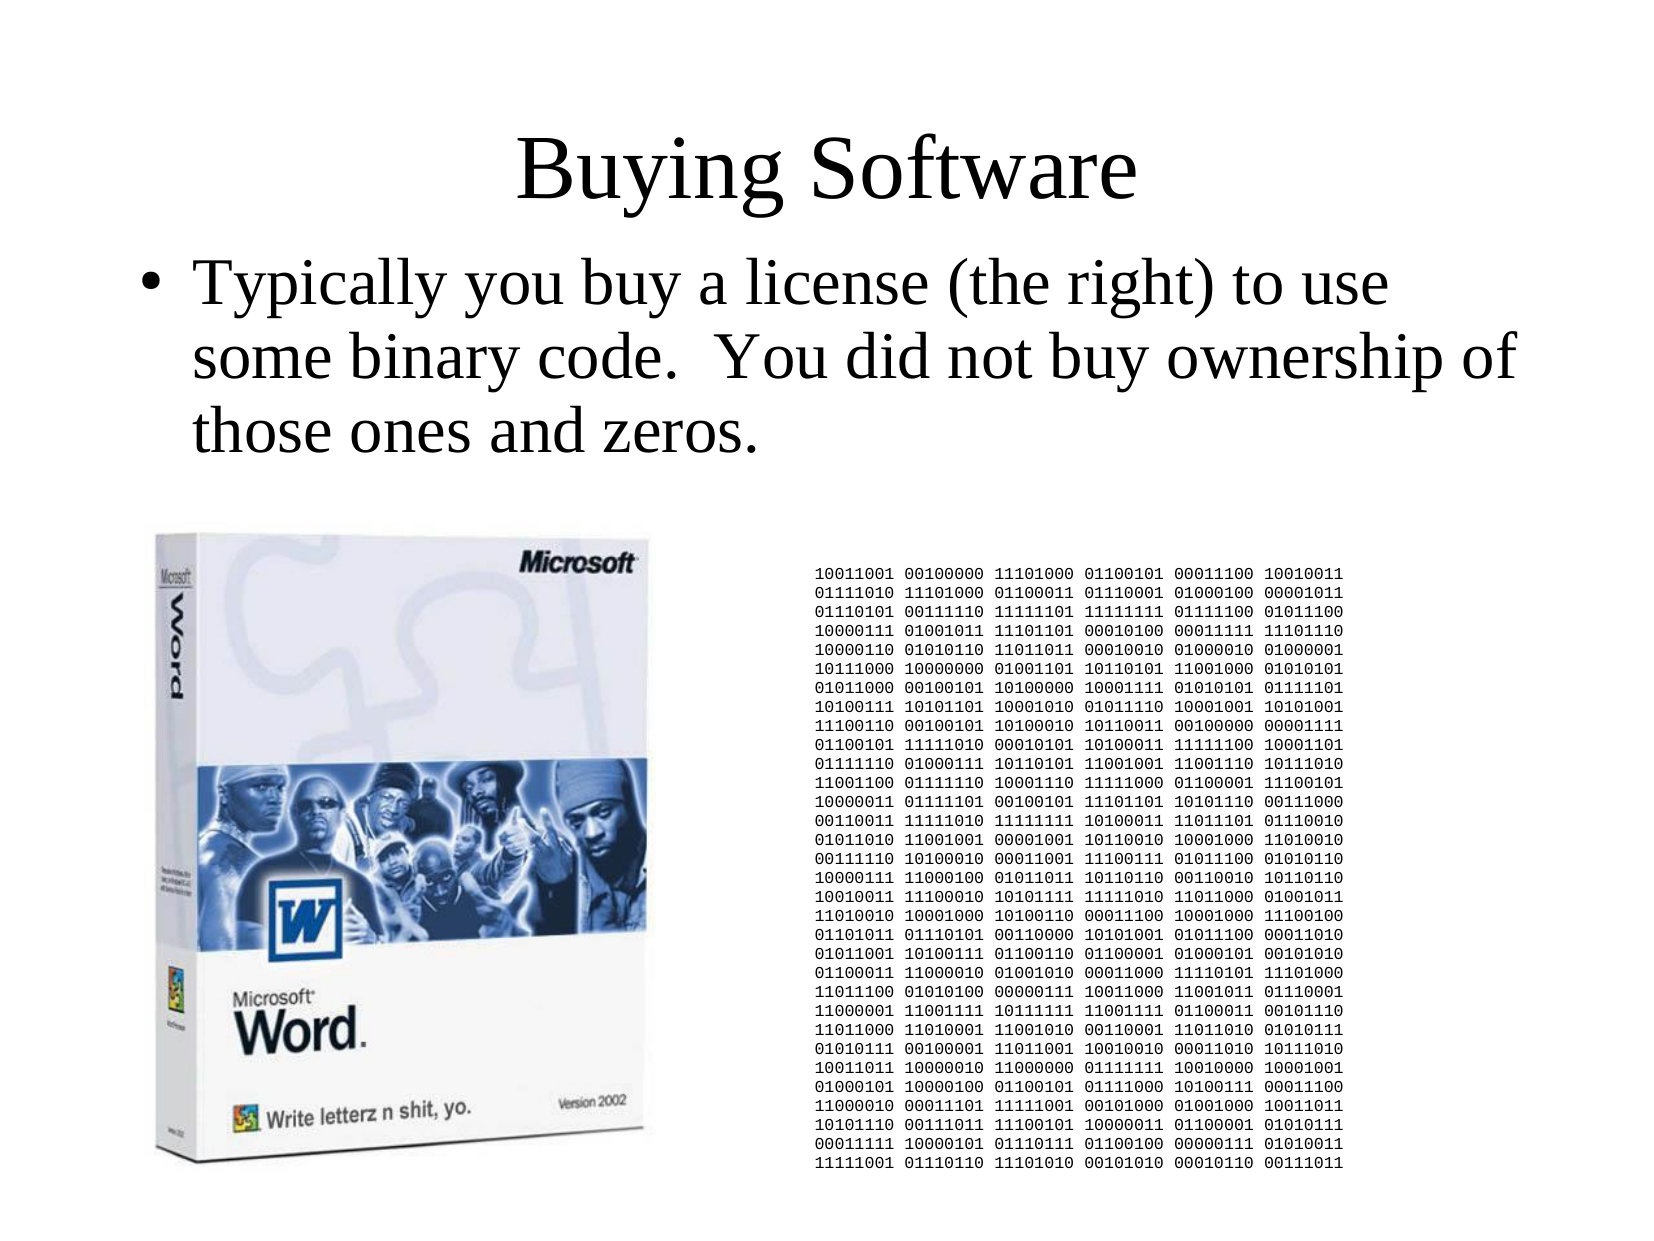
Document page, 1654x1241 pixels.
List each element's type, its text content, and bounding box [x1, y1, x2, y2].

list Typically you buy a license (the right) to use some binary code. You did not buy ownership of those ones and zeros. [121, 245, 1534, 1127]
picture [144, 522, 656, 1172]
title Buying Software [121, 102, 1534, 232]
text_box 10011001 00100000 11101000 01100101 00011100 10010011 01111010 11101000 01100011 01110001 01000100 00001011 01110101 00111110 11111101 11111111 01111100 01011100 10000111 01001011 11101101 00010100 00011111 11101110 10000110 01010110 11011011 00010010 01000010 01000001 10111000 10000000 01001101 10110101 11001000 01010101 01011000 00100101 10100000 10001111 01010101 01111101 10100111 10101101 10001010 01011110 10001001 10101001 11100110 00100101 10100010 10110011 00100000 00001111 01100101 11111010 00010101 10100011 11111100 10001101 01111110 01000111 10110101 11001001 11001110 10111010 11001100 01111110 10001110 11111000 01100001 11100101 10000011 01111101 00100101 11101101 10101110 00111000 00110011 11111010 11111111 10100011 11011101 01110010 01011010 11001001 00001001 10110010 10001000 11010010 00111110 10100010 00011001 11100111 01011100 01010110 10000111 11000100 01011011 10110110 00110010 10110110 10010011 11100010 10101111 11111010 11011000 01001011 11010010 10001000 10100110 00011100 10001000 11100100 01101011 01110101 00110000 10101001 01011100 00011010 01011001 10100111 01100110 01100001 01000101 00101010 01100011 11000010 01001010 00011000 11110101 11101000 11011100 01010100 00000111 10011000 11001011 01110001 11000001 11001111 10111111 11001111 01100011 00101110 11011000 11010001 11001010 00110001 11011010 01010111 01010111 00100001 11011001 10010010 00011010 10111010 10011011 10000010 11000000 01111111 10010000 10001001 01000101 10000100 01100101 01111000 10100111 00011100 11000010 00011101 11111001 00101000 01001000 10011011 10101110 00111011 11100101 10000011 01100001 01010111 00011111 10000101 01110111 01100100 00000111 01010011 11111001 01110110 11101010 00101010 00010110 00111011 [799, 557, 1445, 1182]
